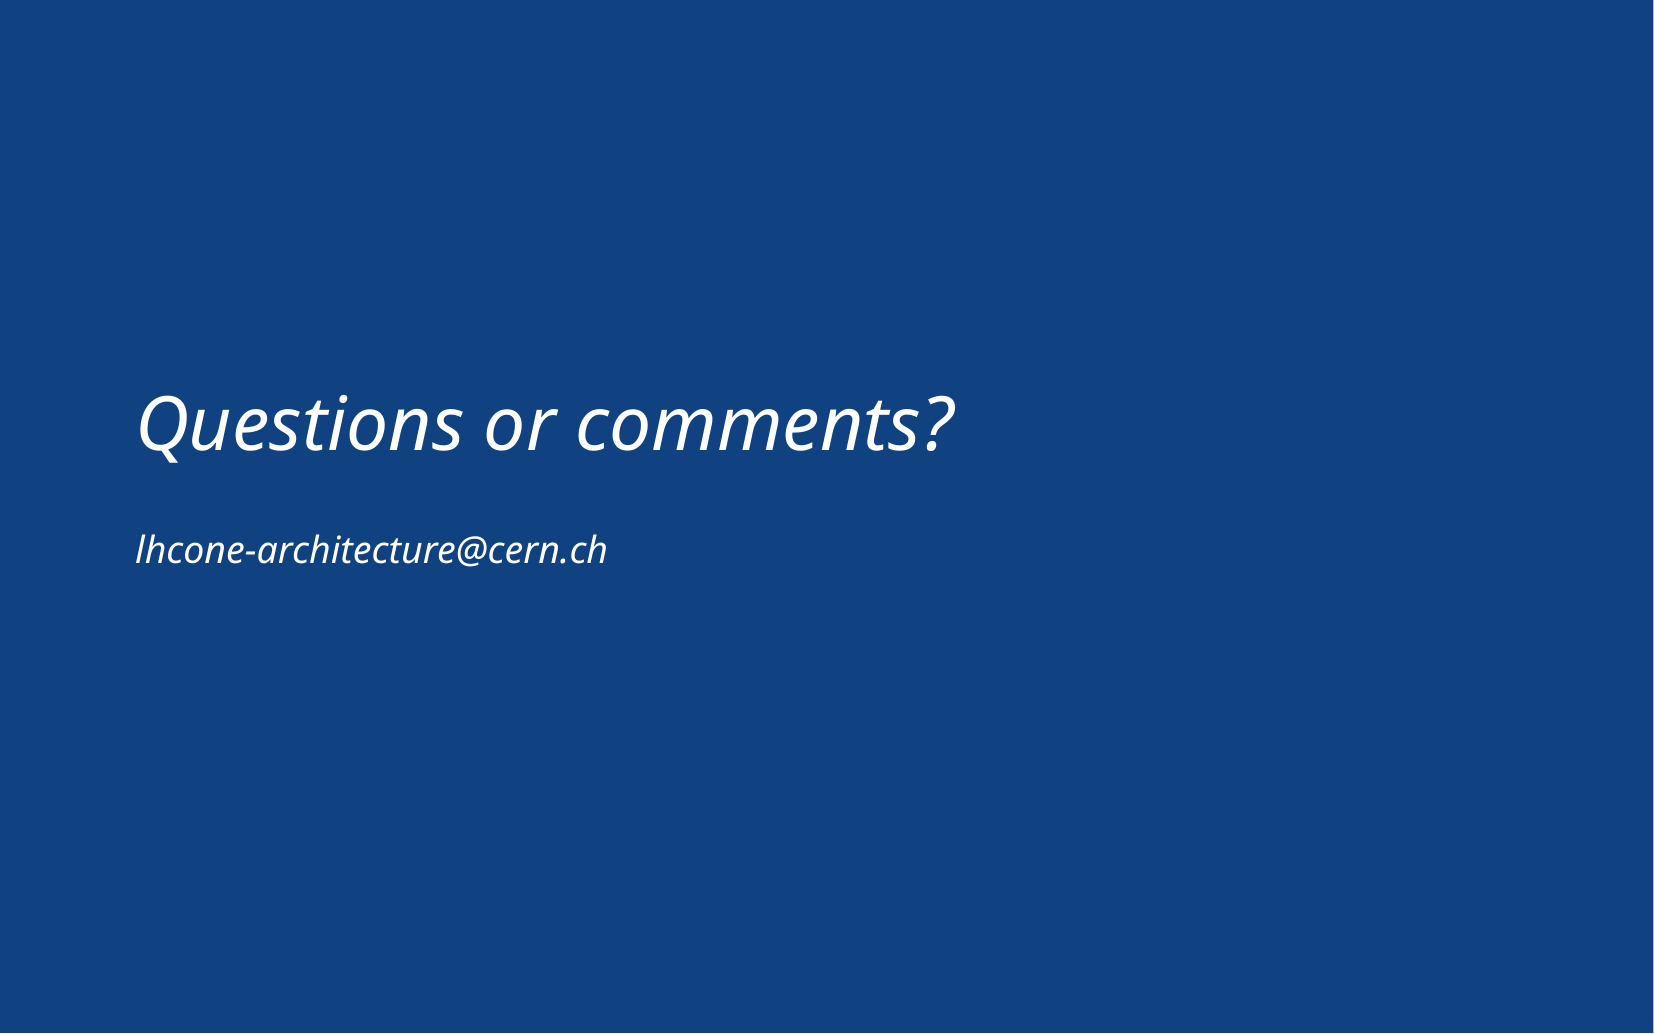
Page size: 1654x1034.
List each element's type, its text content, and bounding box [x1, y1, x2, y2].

title Questions or comments? lhcone-architecture@cern.ch [135, 211, 1385, 837]
